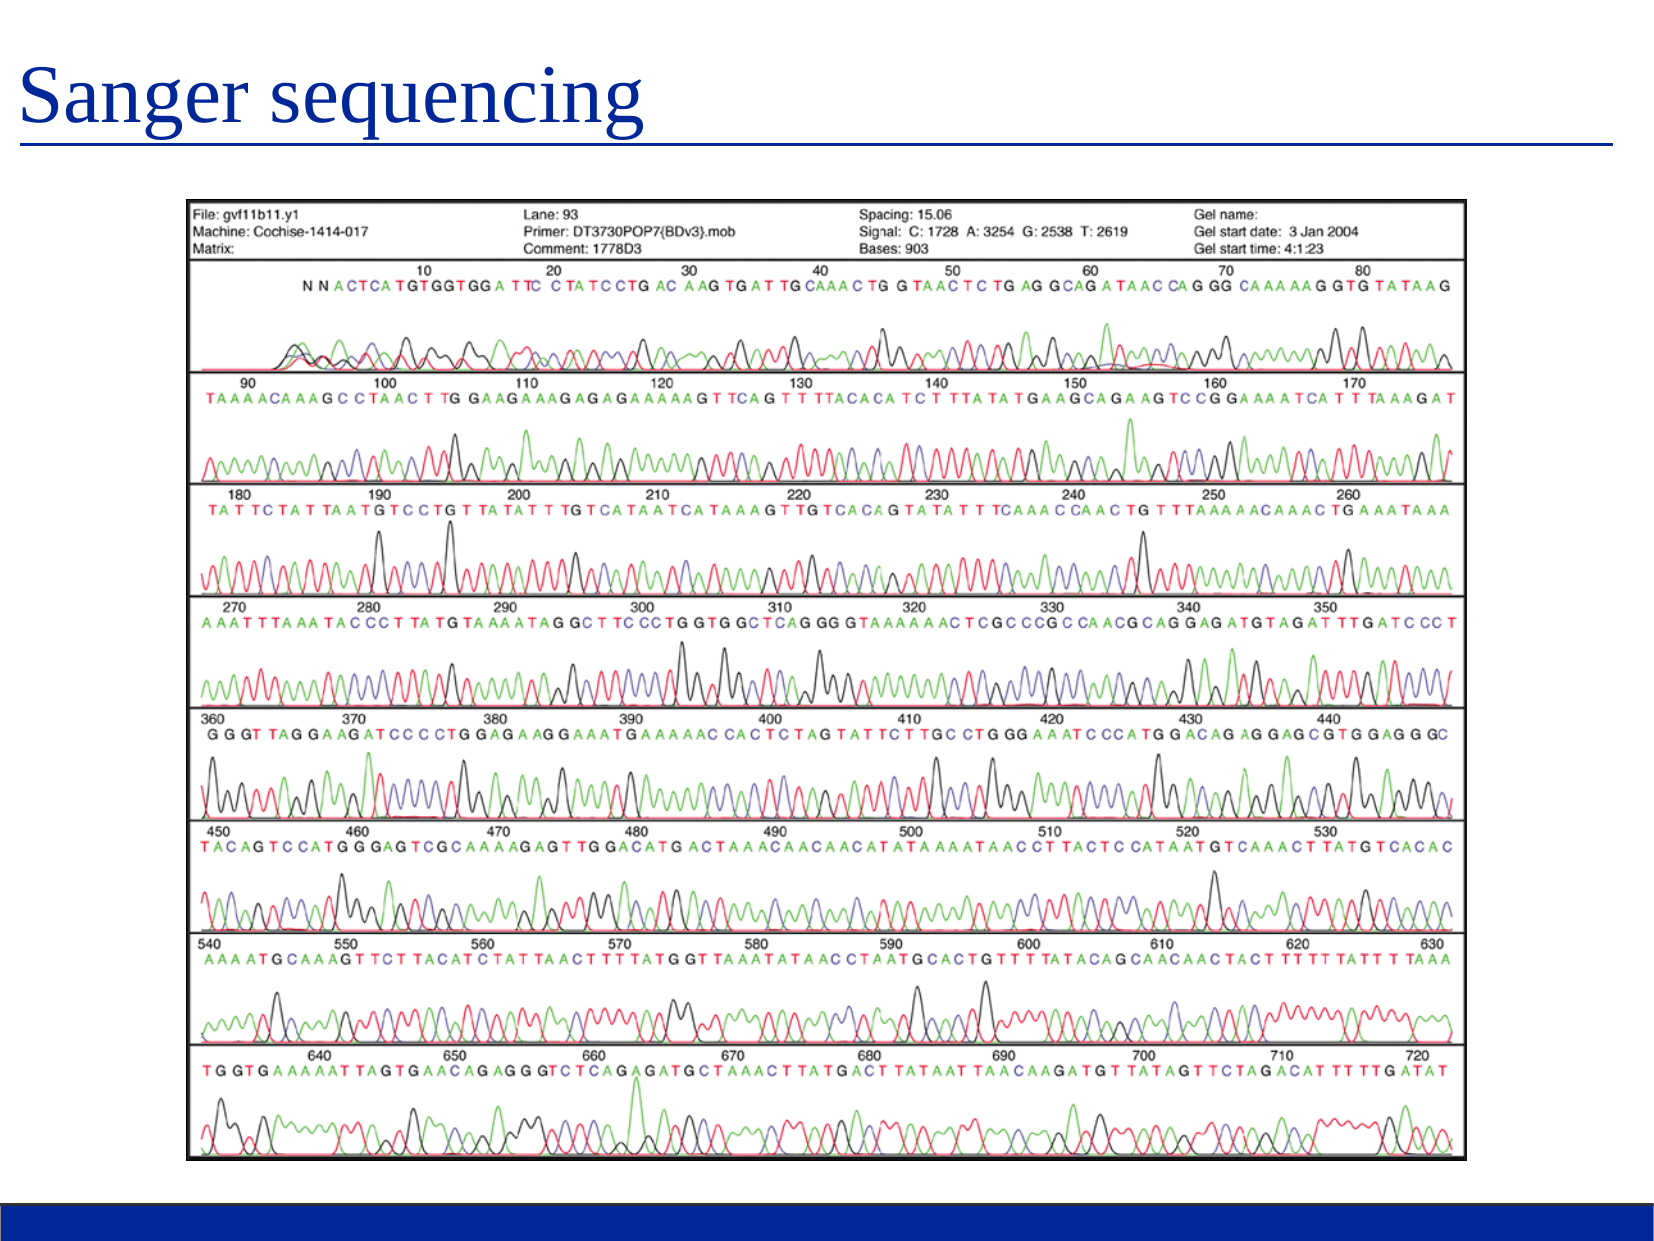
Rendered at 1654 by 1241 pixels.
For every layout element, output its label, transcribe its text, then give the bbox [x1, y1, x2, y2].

picture [186, 199, 1467, 1161]
title Sanger sequencing [17, 0, 1589, 198]
